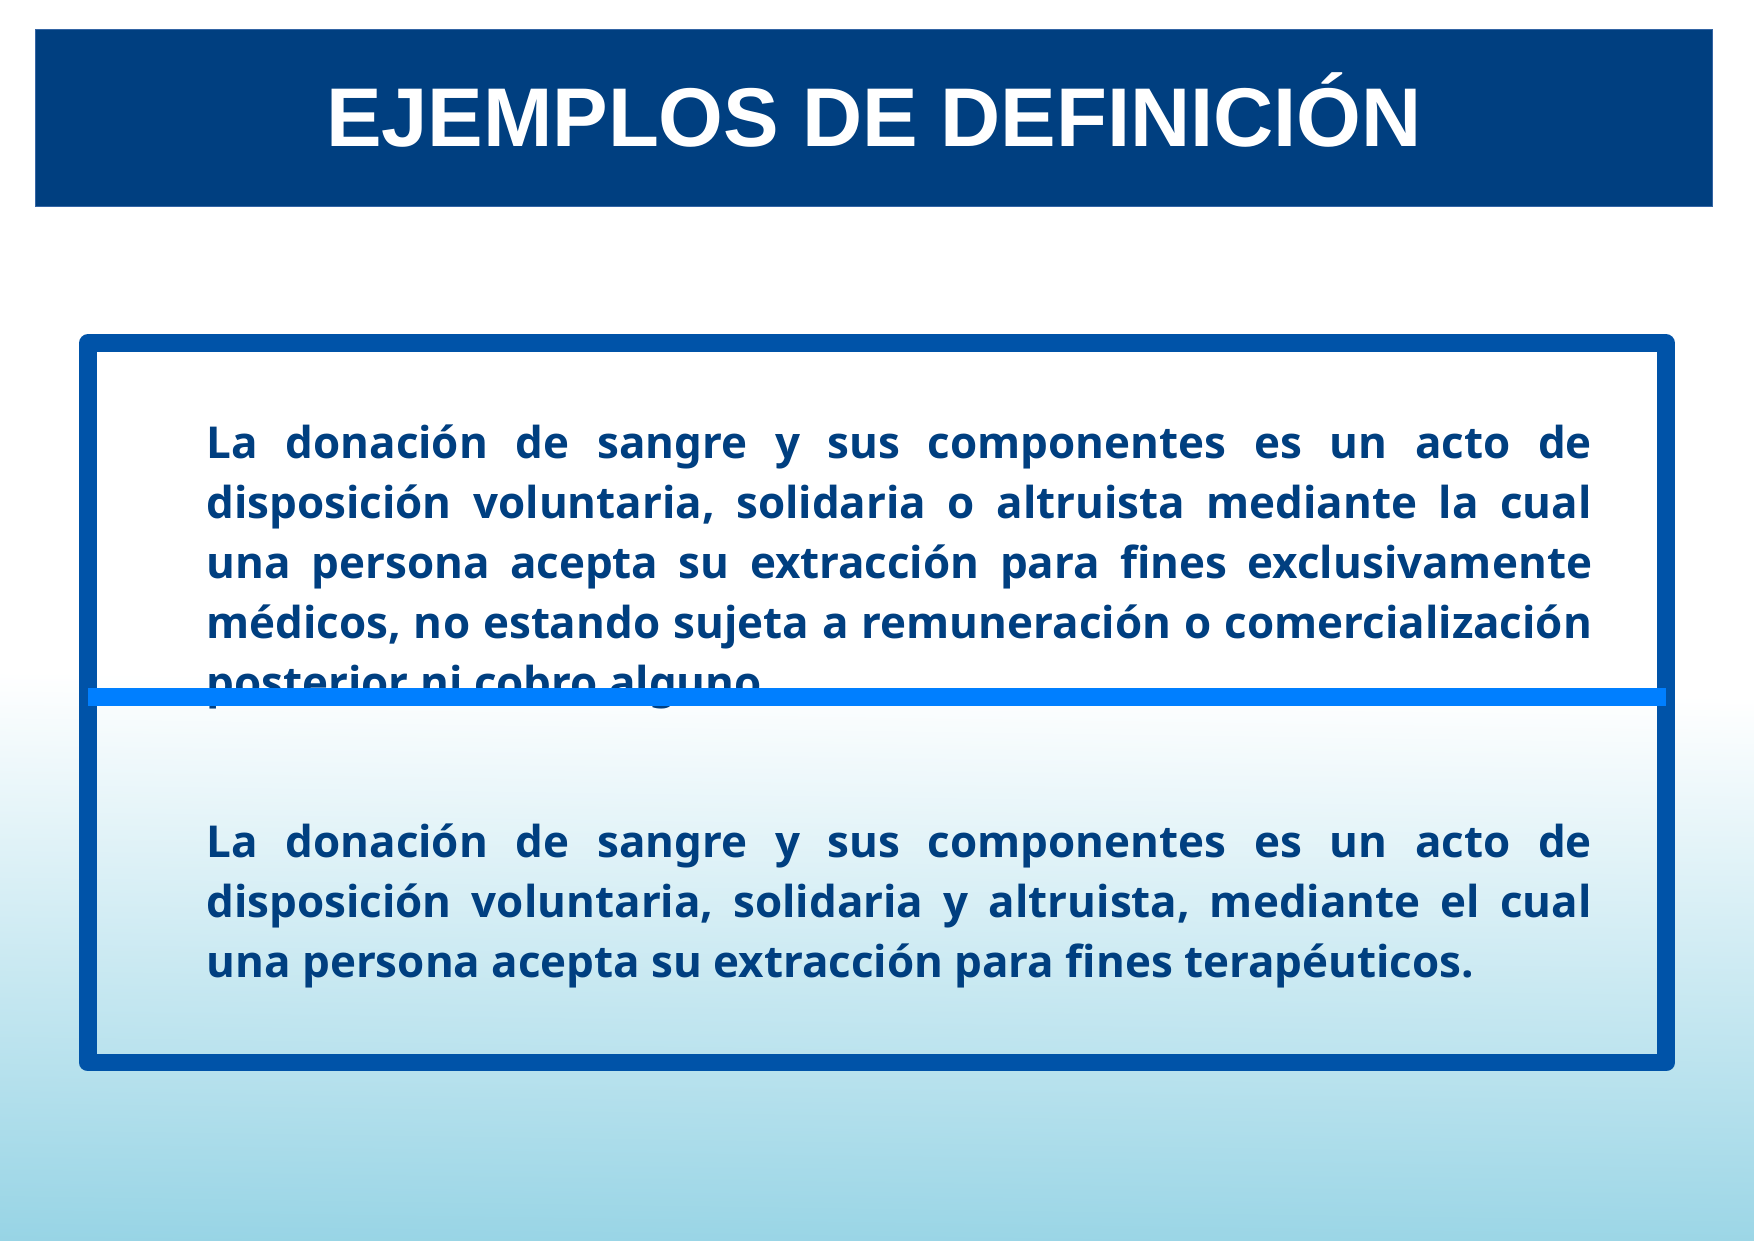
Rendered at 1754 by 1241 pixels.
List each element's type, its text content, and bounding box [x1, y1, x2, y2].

text_box EJEMPLOS DE DEFINICIÓN [35, 29, 1713, 207]
list La donación de sangre y sus componentes es un acto de disposición voluntaria, solidaria o altruista mediante la cual una persona acepta su extracción para fines exclusivamente médicos, no estando sujeta a remuneración o comercialización posterior ni cobro alguno. La donación de sangre y sus componentes es un acto de disposición voluntaria, solidaria y altruista, mediante el cual una persona acepta su extracción para fines terapéuticos. [87, 343, 1667, 1063]
